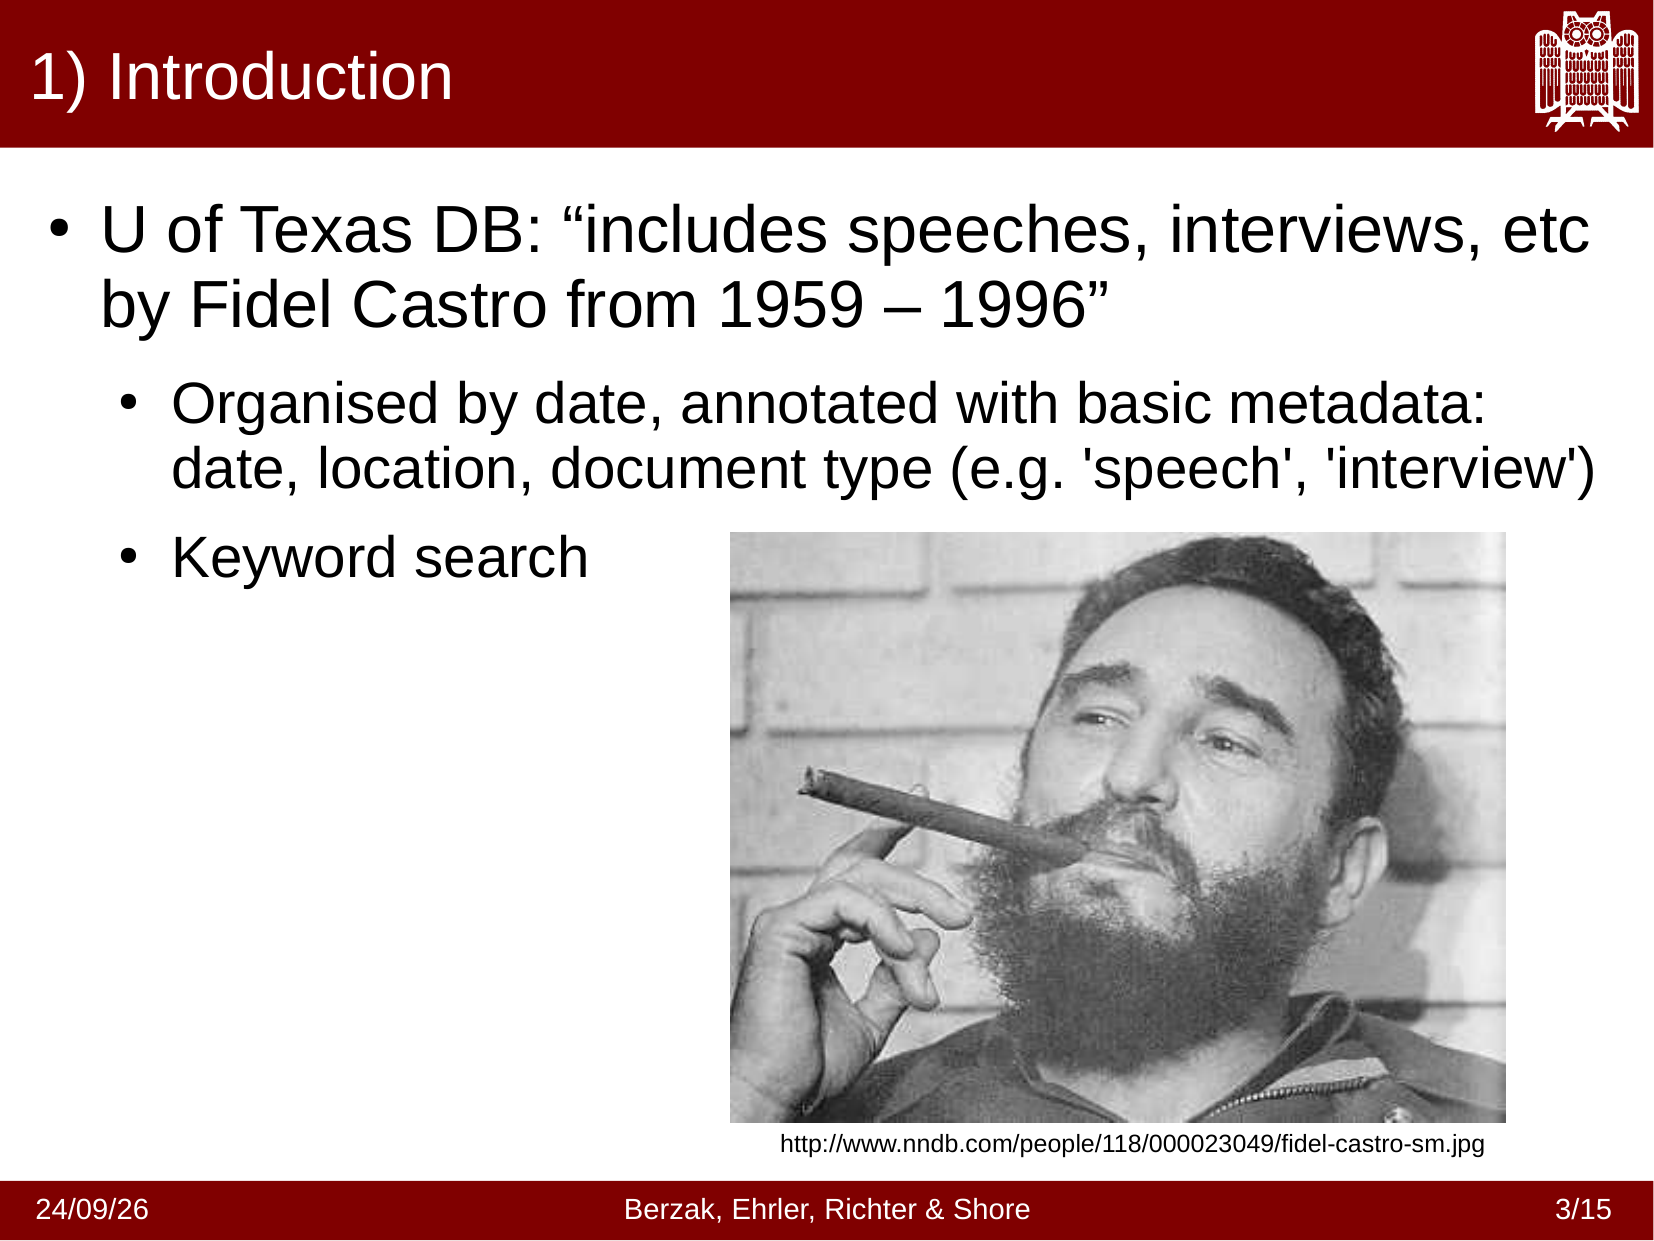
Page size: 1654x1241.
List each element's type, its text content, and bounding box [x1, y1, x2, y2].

text_box http://www.nndb.com/people/118/000023049/fidel-castro-sm.jpg [765, 1122, 1506, 1179]
picture [1535, 11, 1639, 132]
title 1) Introduction [29, 17, 1506, 136]
list U of Texas DB: “includes speeches, interviews, etc by Fidel Castro from 1959 – 1996” Organised by date, annotated with basic metadata: date, location, document type (e.g. 'speech', 'interview') Keyword search [29, 191, 1619, 1011]
picture [730, 532, 1506, 1123]
